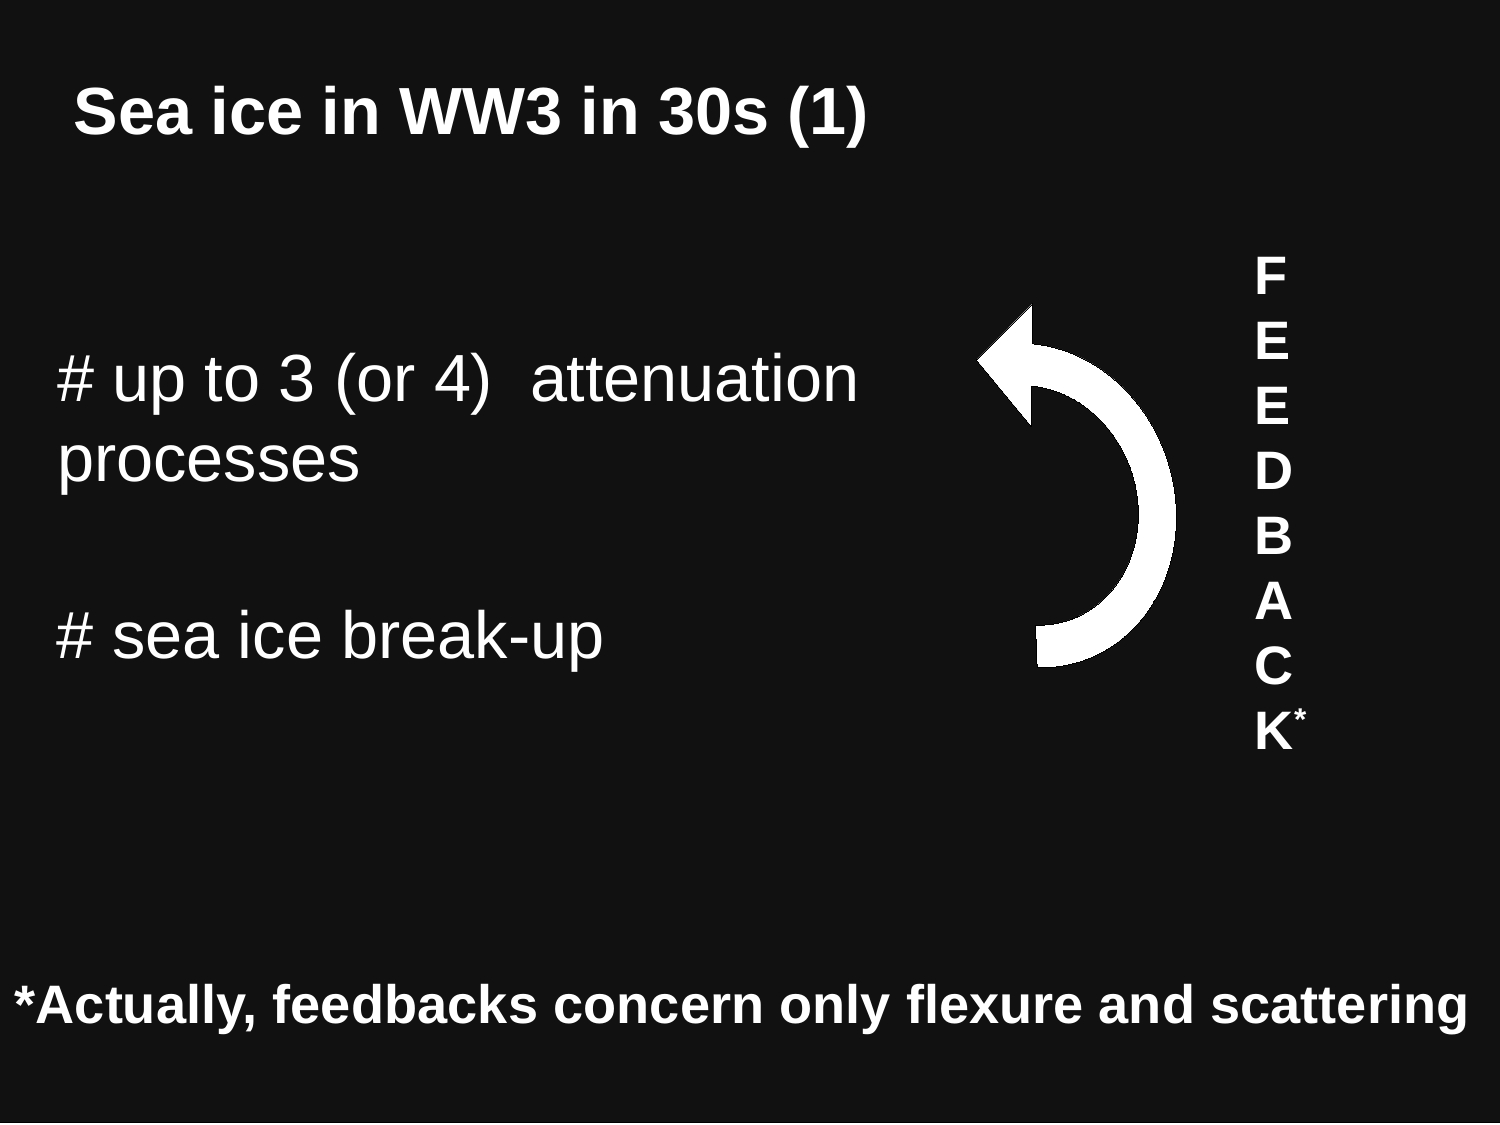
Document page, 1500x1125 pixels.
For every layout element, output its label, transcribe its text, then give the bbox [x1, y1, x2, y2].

text_box [0, 0, 1500, 734]
title Sea ice in WW3 in 30s (1) [59, 38, 993, 178]
text_box # sea ice break-up [41, 583, 857, 680]
text_box FEEDBACK* [1240, 232, 1329, 734]
text_box # up to 3 (or 4) attenuation processes [42, 326, 945, 502]
text_box *Actually, feedbacks concern only flexure and scattering [0, 734, 1500, 1125]
